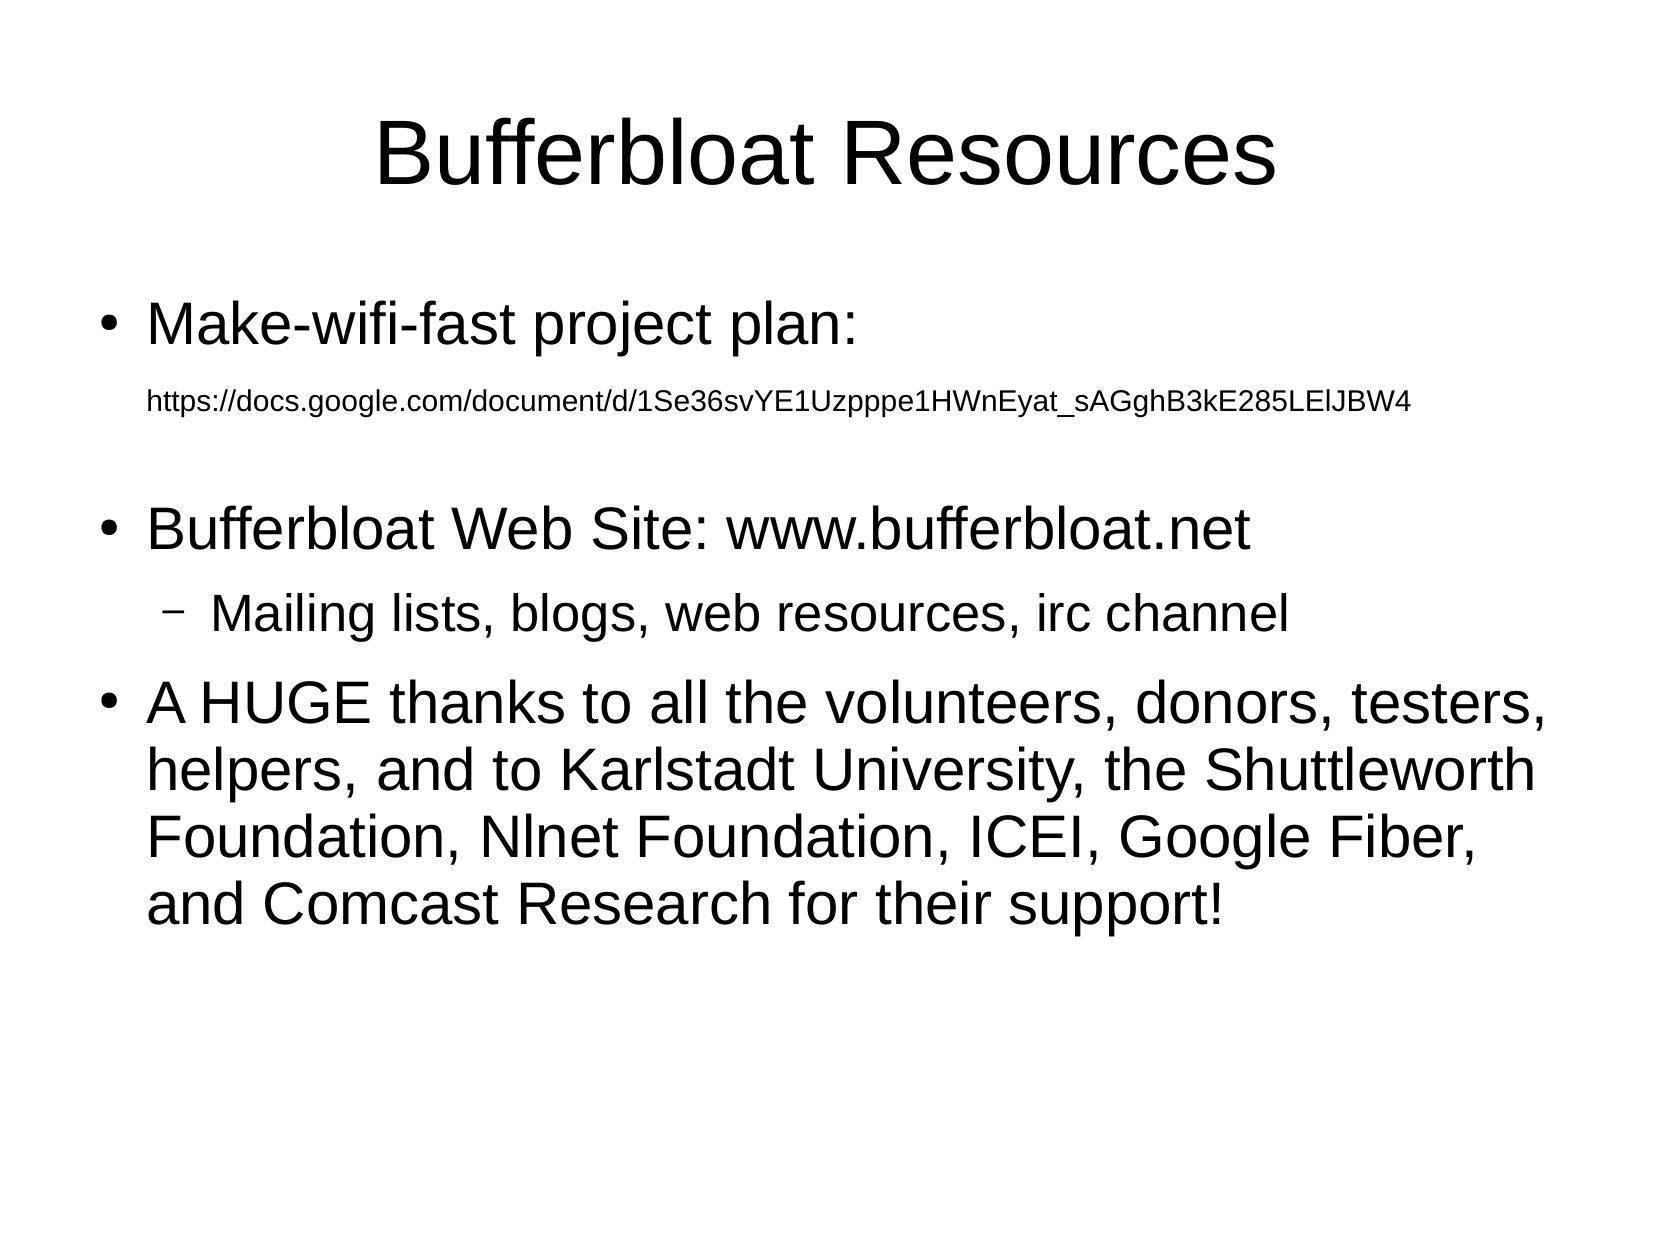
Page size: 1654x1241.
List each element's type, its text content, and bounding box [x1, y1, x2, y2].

list Make-wifi-fast project plan: https://docs.google.com/document/d/1Se36svYE1Uzpppe1HWnEyat_sAGghB3kE285LElJBW4 Bufferbloat Web Site: www.bufferbloat.net Mailing lists, blogs, web resources, irc channel A HUGE thanks to all the volunteers, donors, testers, helpers, and to Karlstadt University, the Shuttleworth Foundation, Nlnet Foundation, ICEI, Google Fiber, and Comcast Research for their support! [82, 290, 1571, 1010]
title Bufferbloat Resources [82, 49, 1571, 257]
